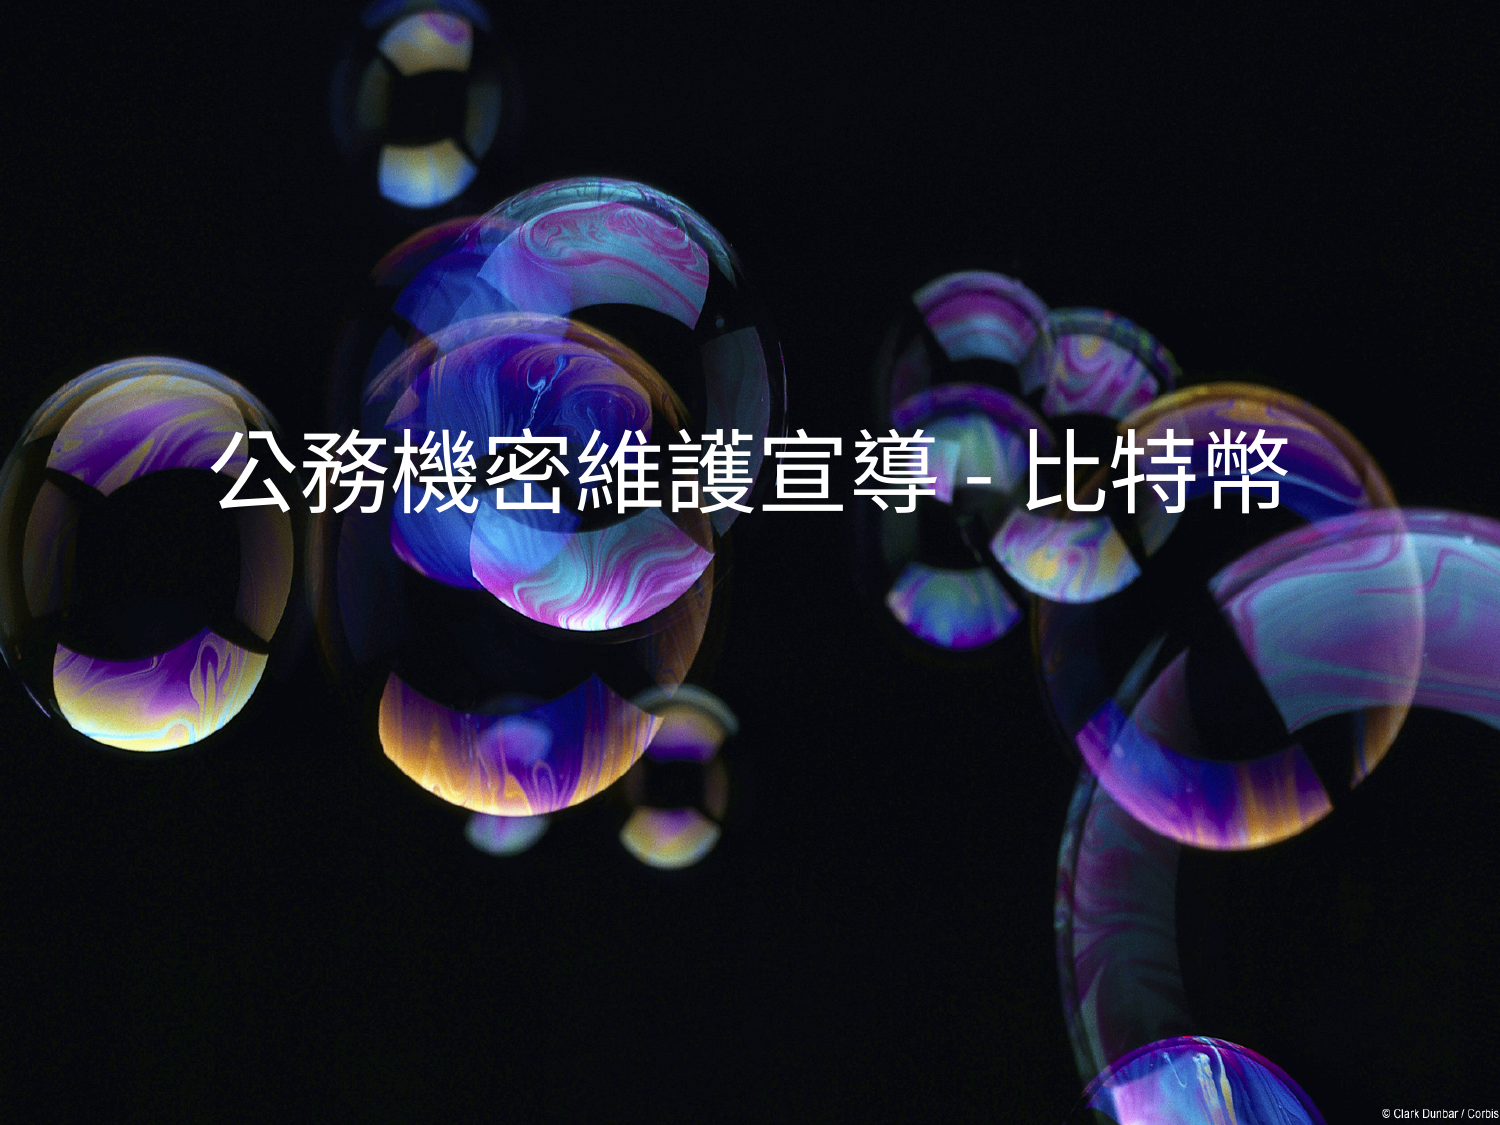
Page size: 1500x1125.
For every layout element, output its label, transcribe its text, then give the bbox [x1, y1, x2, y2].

title 公務機密維護宣導-比特幣 [112, 349, 1388, 591]
picture [0, 0, 1500, 1125]
